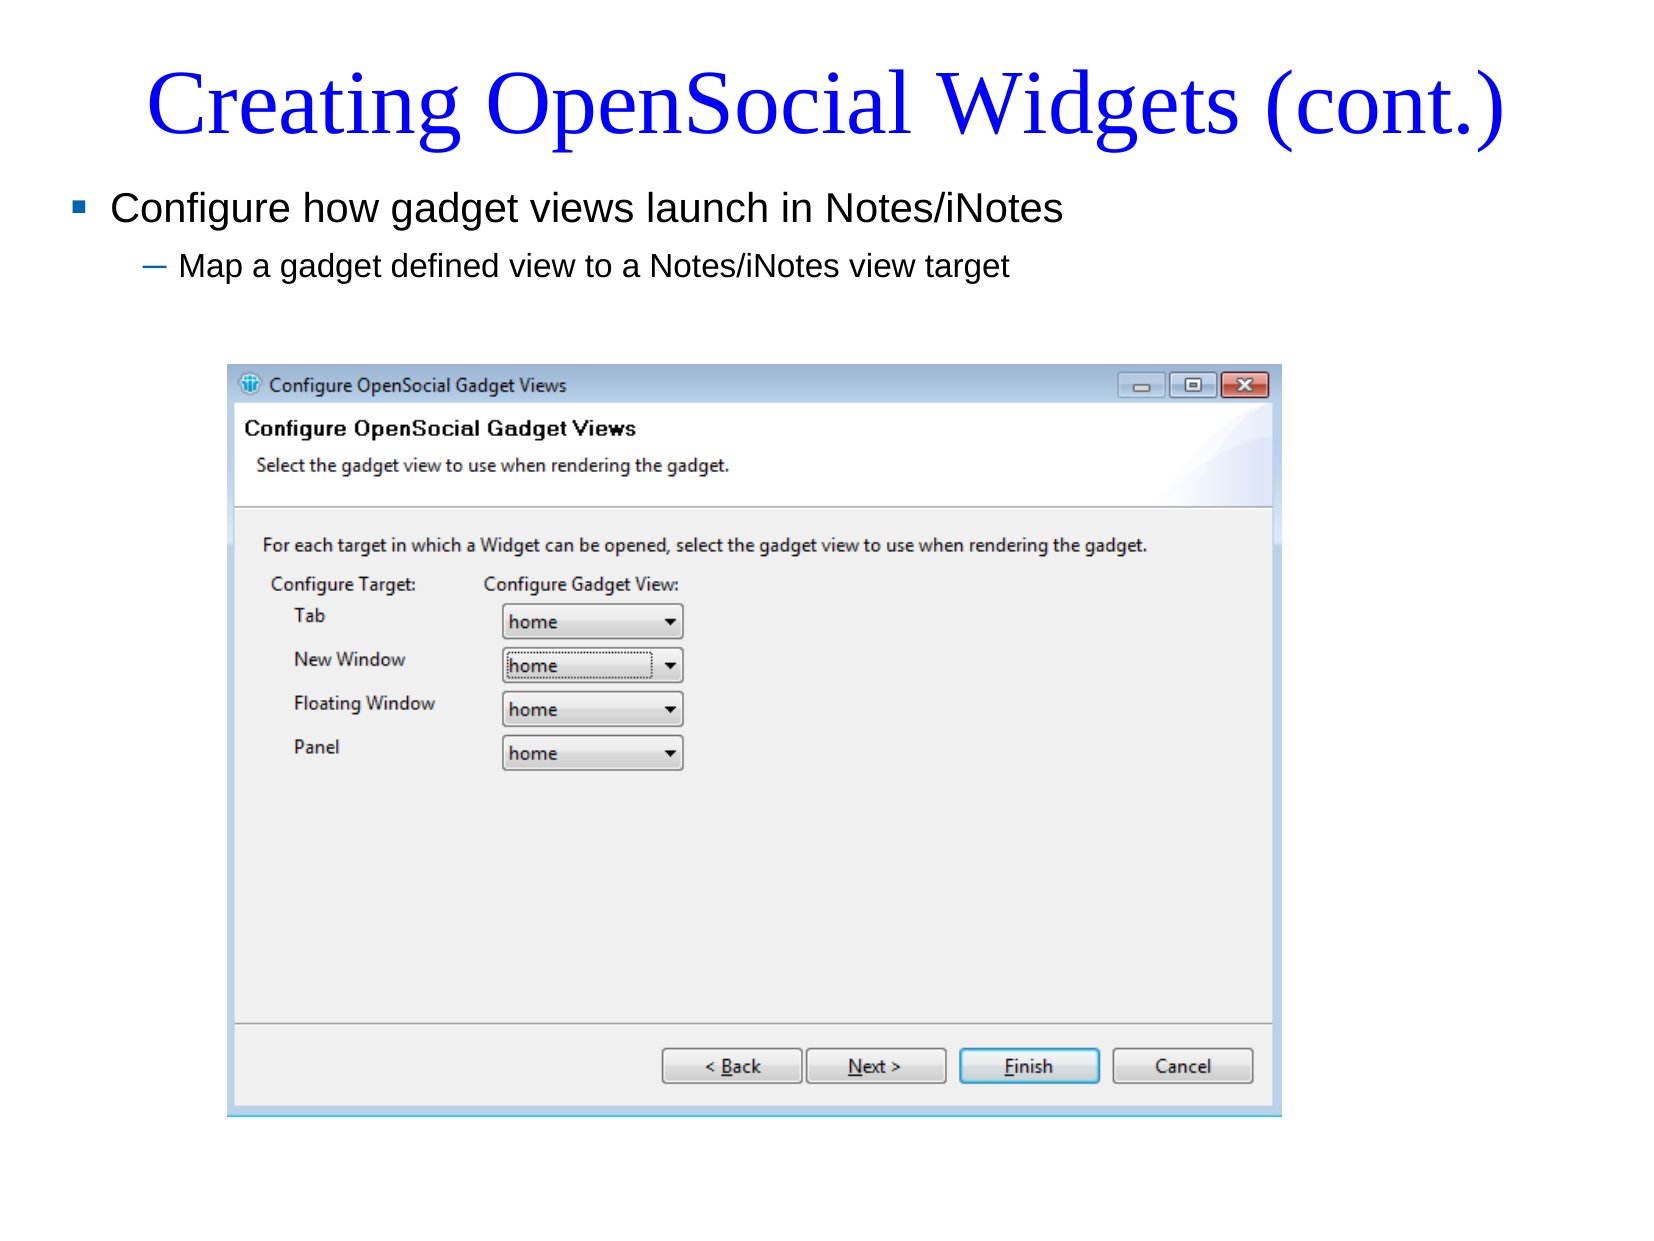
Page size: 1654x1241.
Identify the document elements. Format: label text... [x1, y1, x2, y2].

title Creating OpenSocial Widgets (cont.) [121, 21, 1534, 172]
picture [227, 364, 1282, 1117]
list Configure how gadget views launch in Notes/iNotes Map a gadget defined view to a Notes/iNotes view target [54, 187, 1605, 1108]
